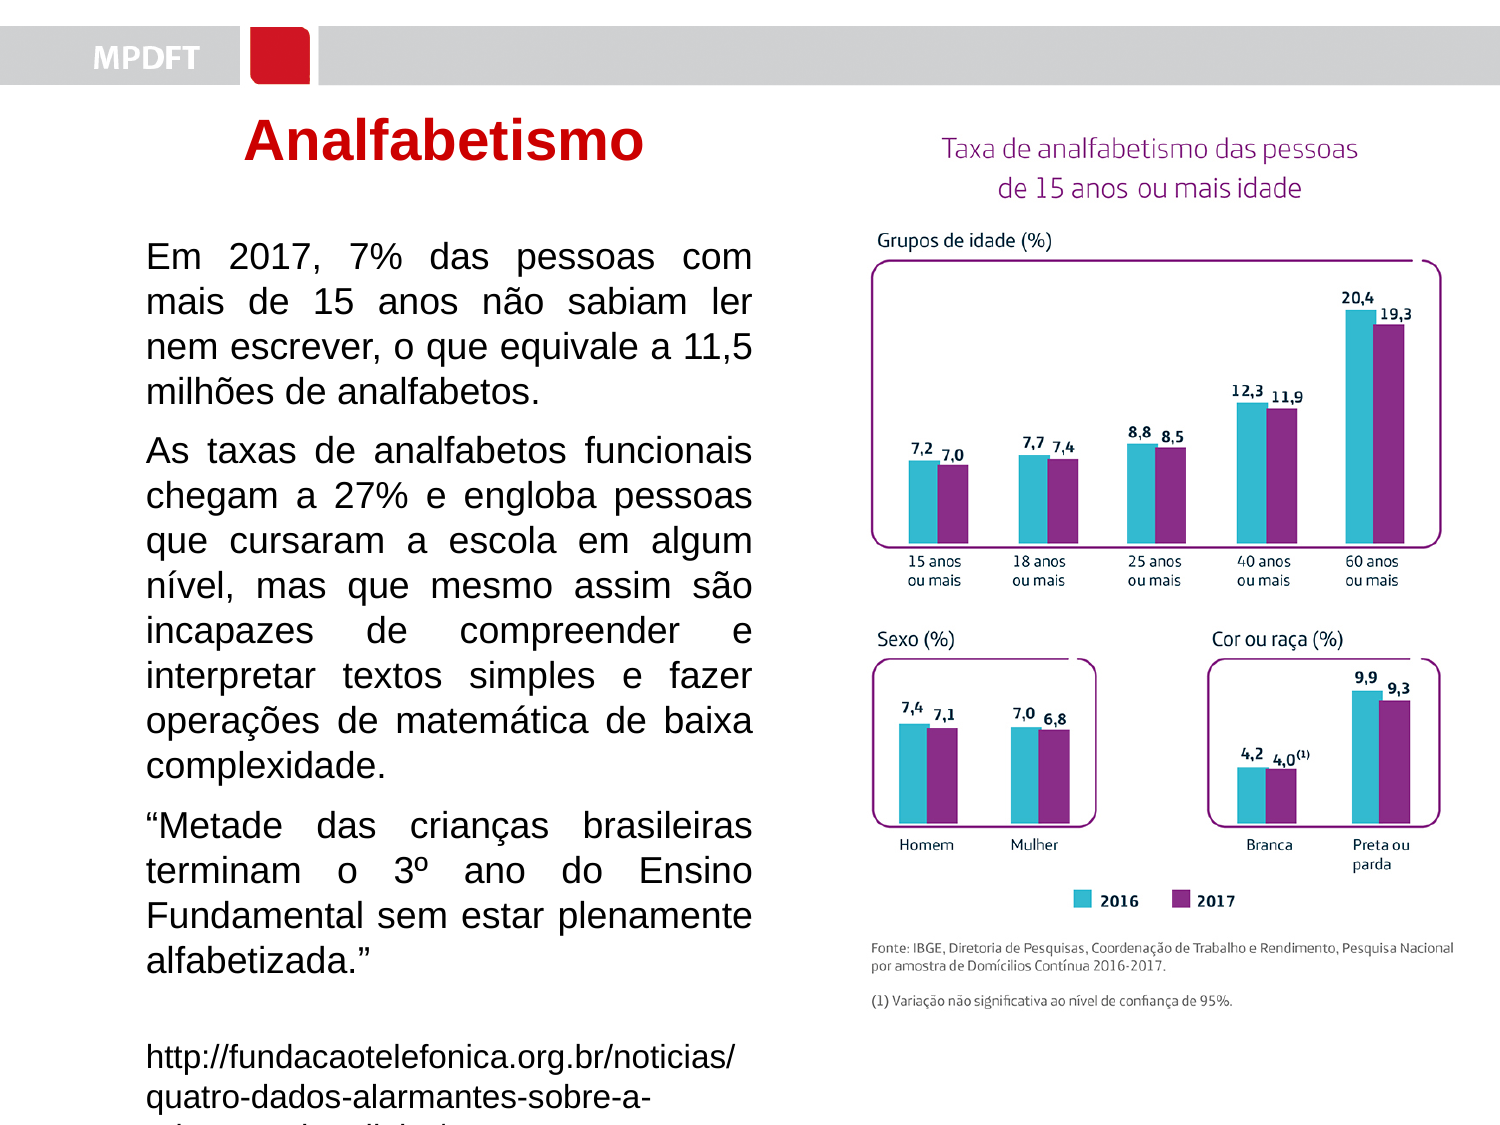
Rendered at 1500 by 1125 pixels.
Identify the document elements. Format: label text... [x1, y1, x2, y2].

picture [0, 0, 1500, 1125]
text_box Em 2017, 7% das pessoas com mais de 15 anos não sabiam ler nem escrever, o que equivale a 11,5 milhões de analfabetos. As taxas de analfabetos funcionais chegam a 27% e engloba pessoas que cursaram a escola em algum nível, mas que mesmo assim são incapazes de compreender e interpretar textos simples e fazer operações de matemática de baixa complexidade. “Metade das crianças brasileiras terminam o 3º ano do Ensino Fundamental sem estar plenamente alfabetizada.” http://fundacaotelefonica.org.br/noticias/quatro-dados-alarmantes-sobre-a-educacao-brasileira/ [75, 224, 768, 1066]
text_box Analfabetismo [88, 94, 768, 180]
